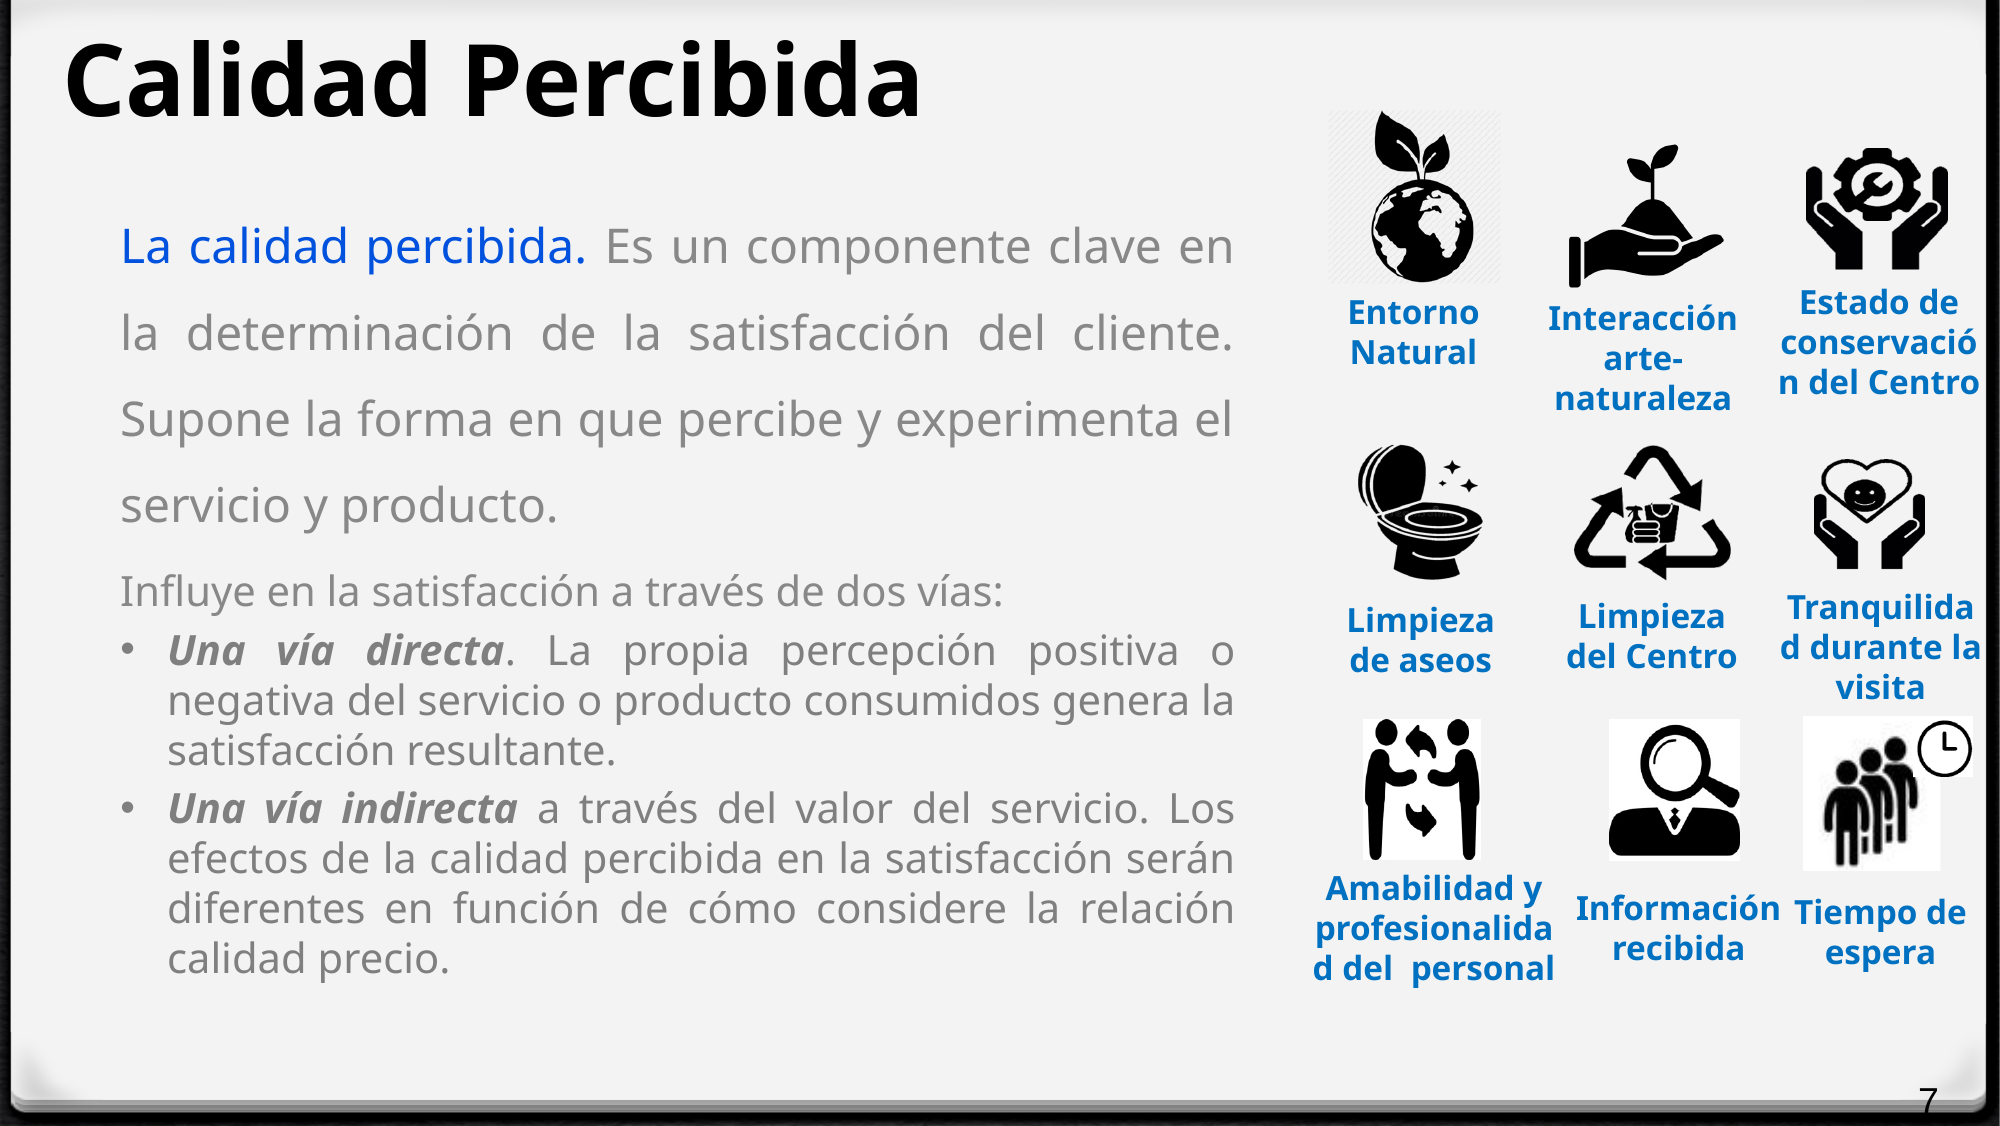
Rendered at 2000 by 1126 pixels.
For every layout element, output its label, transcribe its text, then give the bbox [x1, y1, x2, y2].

text_box Interacción arte-naturaleza [1503, 289, 1758, 386]
text_box La calidad percibida. Es un componente clave en la determinación de la satisfacción del cliente. Supone la forma en que percibe y experimenta el servicio y producto. Influye en la satisfacción a través de dos vías: Una vía directa. La propia percepción positiva o negativa del servicio o producto consumidos genera la satisfacción resultante. Una vía indirecta a través del valor del servicio. Los efectos de la calidad percibida en la satisfacción serán diferentes en función de cómo considere la relación calidad precio. [92, 159, 1264, 1024]
text_box Estado de conservación del Centro [1758, 273, 2000, 411]
text_box Tranquilidad durante la visita [1762, 578, 2000, 715]
picture [0, 0, 2000, 1126]
text_box Entorno Natural [1296, 283, 1531, 380]
text_box Limpieza del Centro [1550, 588, 1754, 684]
text_box Amabilidad y profesionalidad del personal [1292, 859, 1576, 997]
text_box Limpieza de aseos [1281, 591, 1561, 688]
text_box <number> [1490, 1069, 1957, 1126]
text_box Información recibida [1548, 879, 1809, 976]
text_box Calidad Percibida [62, 0, 1598, 153]
text_box Tiempo de espera [1761, 883, 2000, 980]
